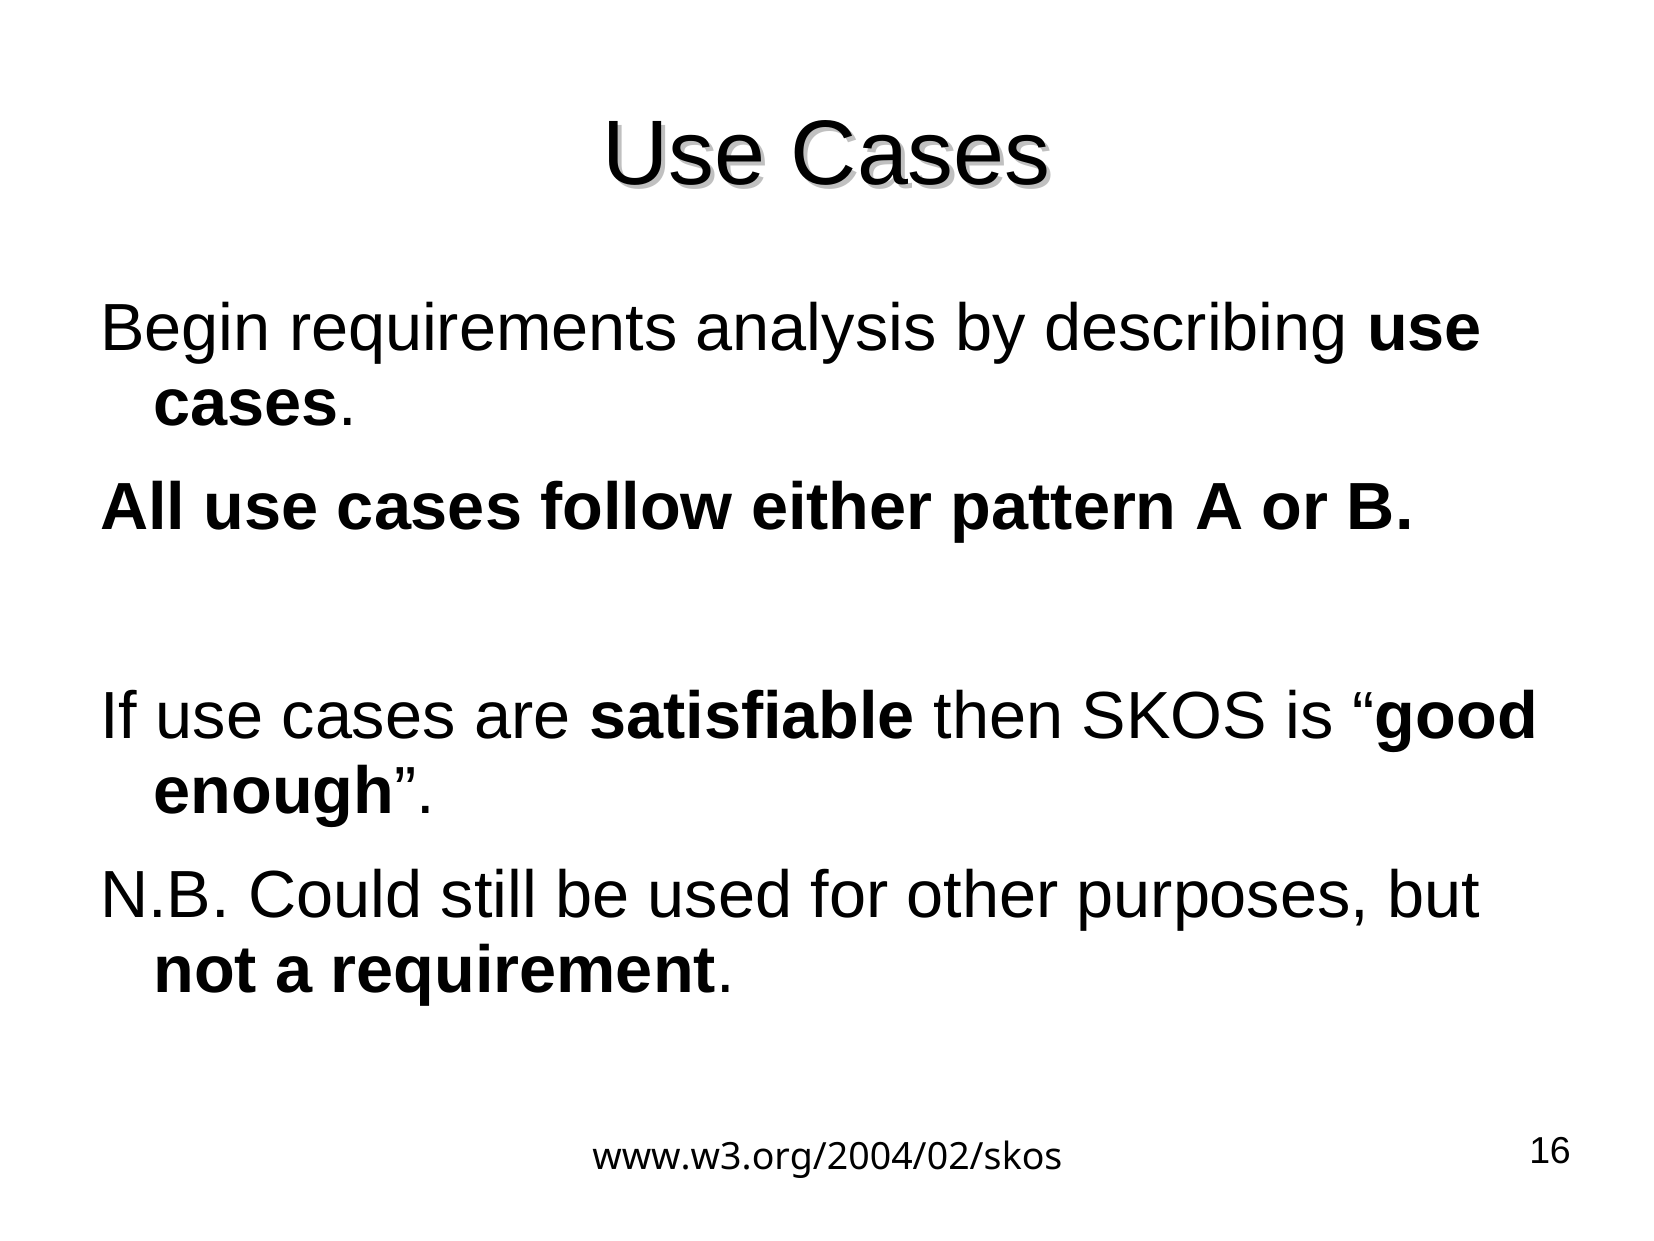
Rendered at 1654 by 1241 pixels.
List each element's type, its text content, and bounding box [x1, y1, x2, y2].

list Begin requirements analysis by describing use cases. All use cases follow either pattern A or B. If use cases are satisfiable then SKOS is “good enough”. N.B. Could still be used for other purposes, but not a requirement. [82, 290, 1571, 1109]
title Use Cases [82, 49, 1571, 257]
